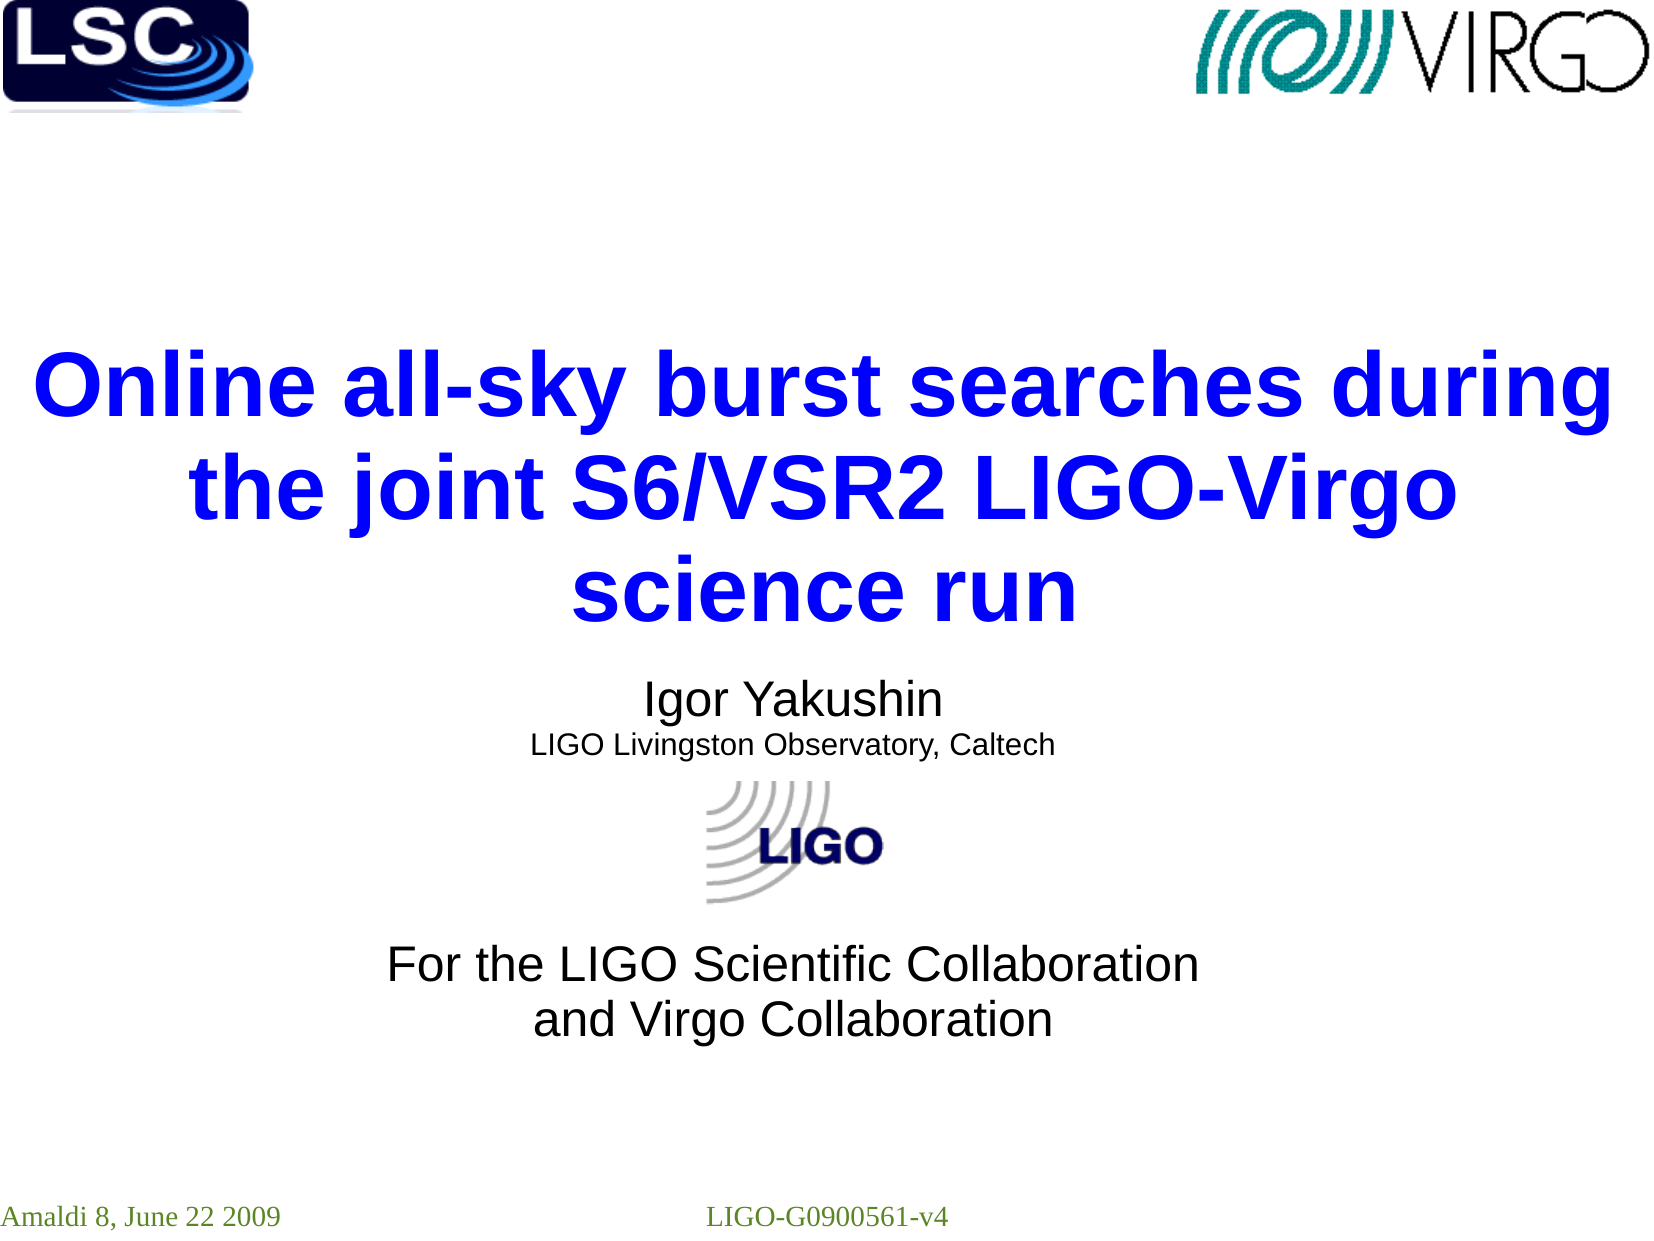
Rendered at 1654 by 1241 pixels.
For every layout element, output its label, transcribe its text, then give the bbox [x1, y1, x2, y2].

picture [706, 781, 884, 905]
text_box Amaldi 8, June 22 2009 [0, 1200, 526, 1238]
title Online all-sky burst searches during the joint S6/VSR2 LIGO-Virgo science run [0, 300, 1651, 676]
subtitle Igor Yakushin LIGO Livingston Observatory, Caltech For the LIGO Scientific Collaboration and Virgo Collaboration [49, 671, 1538, 1048]
picture [1184, 0, 1654, 102]
picture [3, 0, 263, 113]
text_box LIGO-G0900561-v4 [565, 1200, 1090, 1241]
